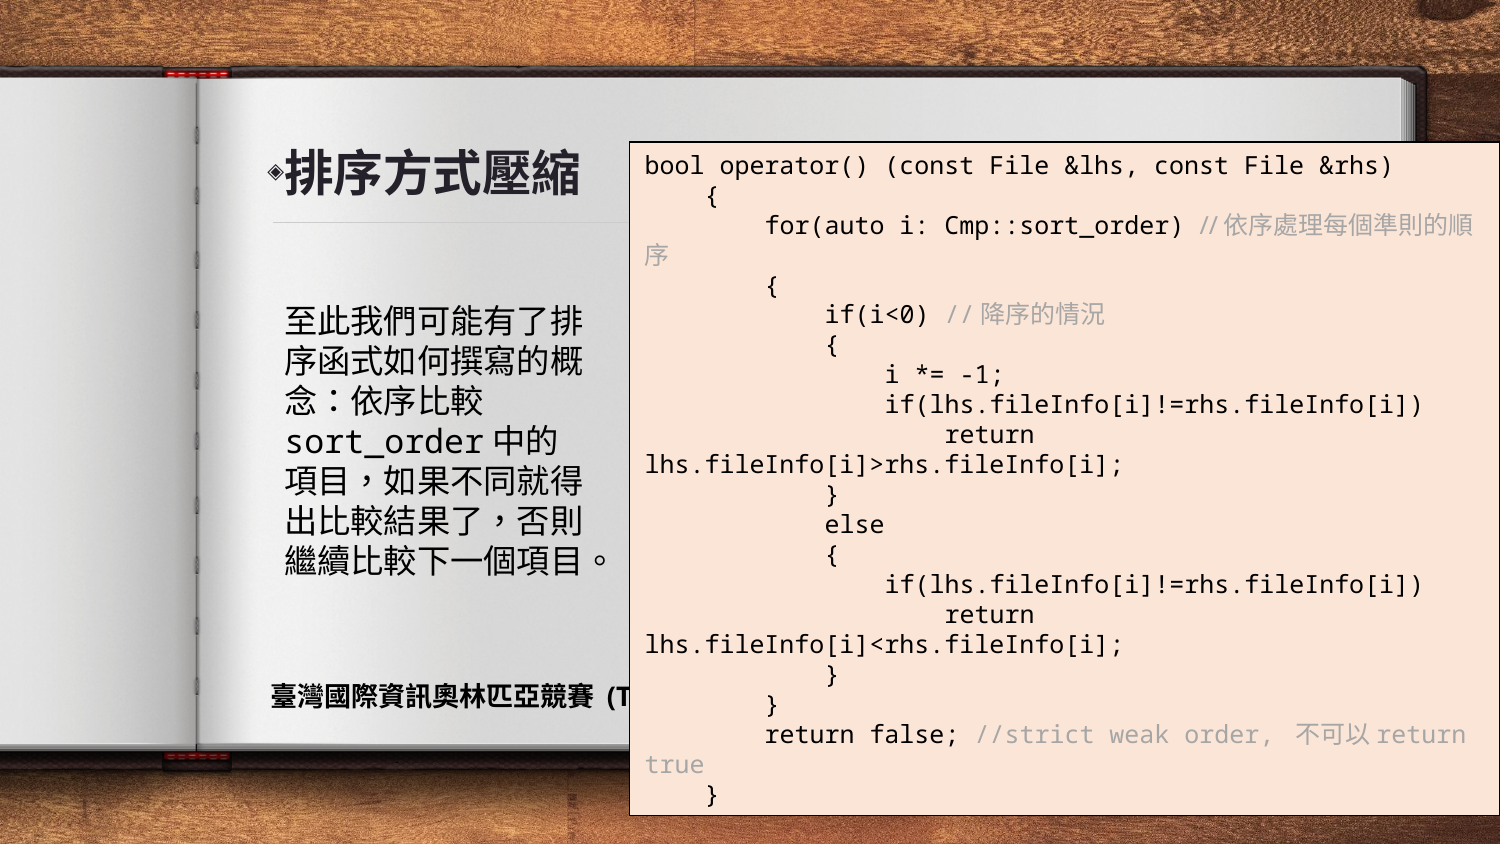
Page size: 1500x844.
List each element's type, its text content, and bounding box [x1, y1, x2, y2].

text_box bool operator() (const File &lhs, const File &rhs) { for(auto i: Cmp::sort_order) //依序處理每個準則的順序 { if(i<0) //降序的情況 { i *= -1; if(lhs.fileInfo[i]!=rhs.fileInfo[i]) return lhs.fileInfo[i]>rhs.fileInfo[i]; } else { if(lhs.fileInfo[i]!=rhs.fileInfo[i]) return lhs.fileInfo[i]<rhs.fileInfo[i]; } } return false; //strict weak order, 不可以return true } [629, 141, 1500, 703]
text_box 至此我們可能有了排序函式如何撰寫的概念：依序比較sort_order中的項目，如果不同就得出比較結果了，否則繼續比較下一個項目。 [269, 293, 607, 592]
list 排序方式壓縮 [252, 126, 1194, 216]
